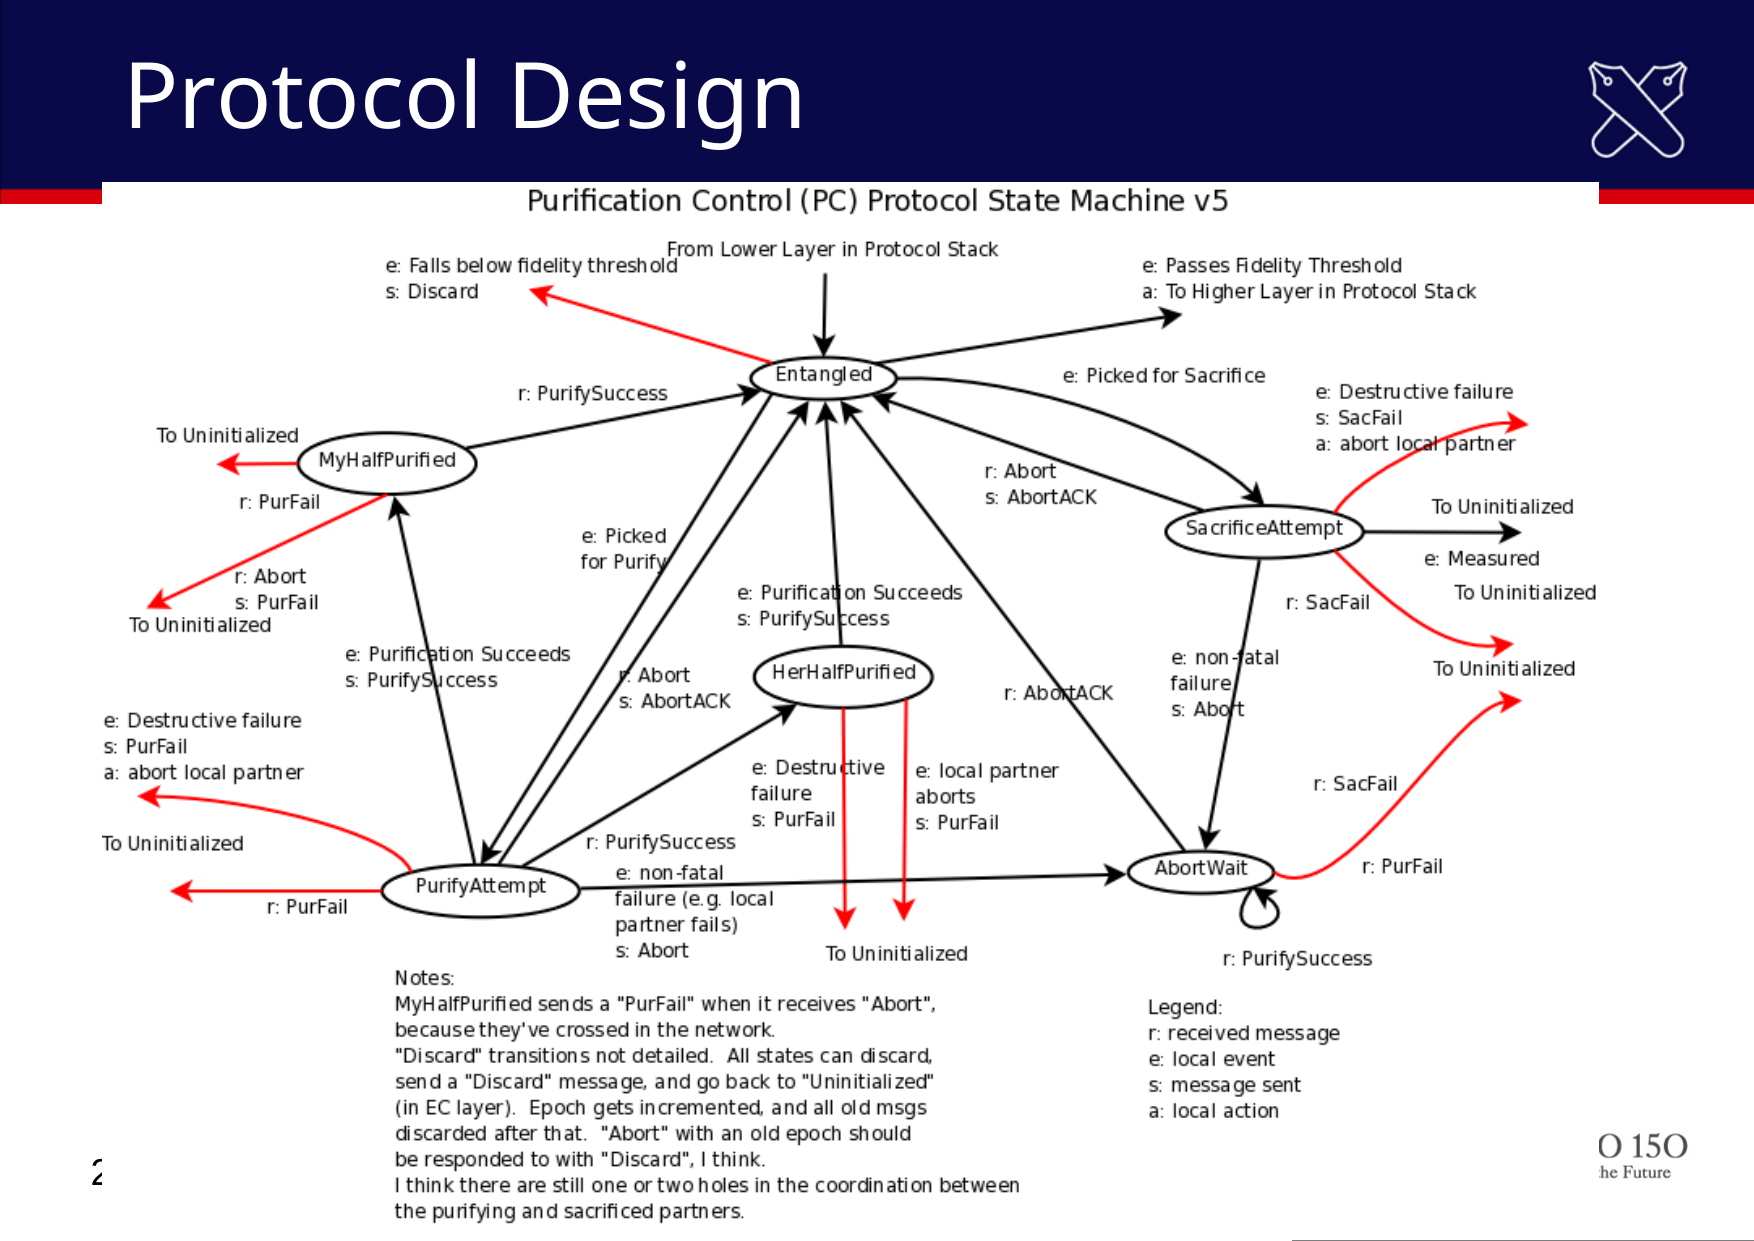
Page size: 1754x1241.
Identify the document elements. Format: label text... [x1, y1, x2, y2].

picture [0, 0, 1754, 1241]
title Protocol Design [87, 14, 1527, 172]
